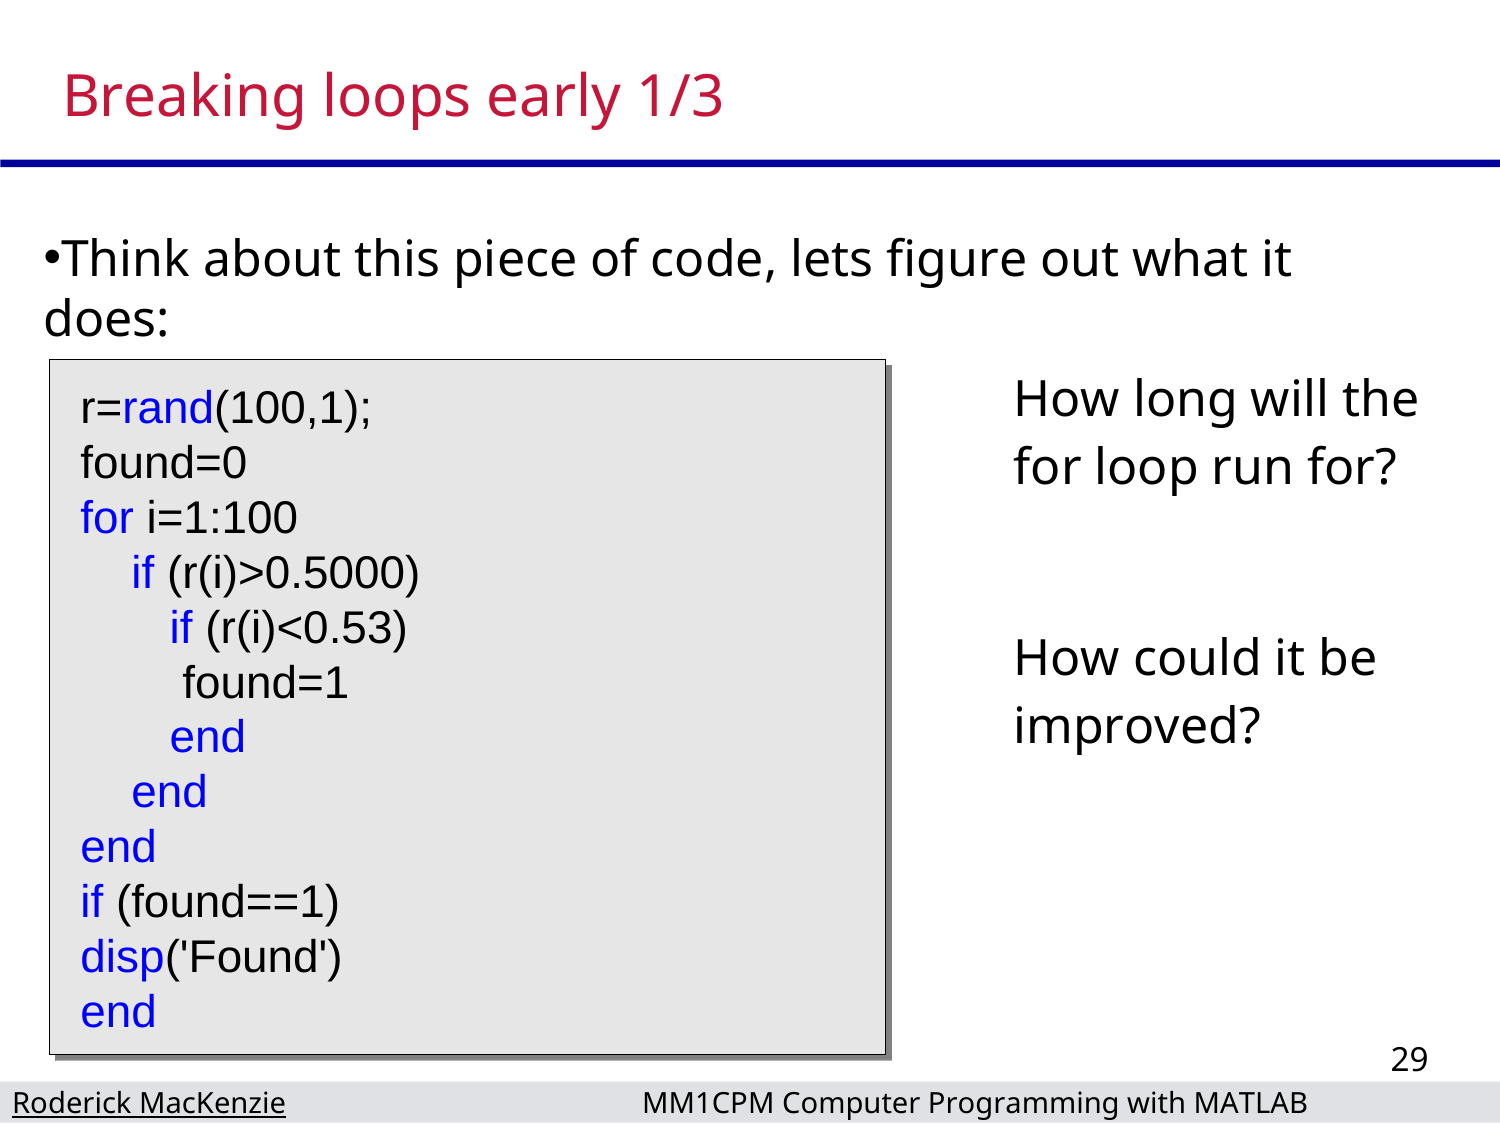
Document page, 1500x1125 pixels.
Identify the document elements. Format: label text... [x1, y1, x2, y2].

text_box <number> [1375, 1030, 1500, 1101]
text_box How long will the for loop run for? How could it be improved? [1013, 362, 1436, 767]
text_box r=rand(100,1); found=0 for i=1:100 if (r(i)>0.5000) if (r(i)<0.53) found=1 end end end if (found==1) disp('Found') end [49, 441, 886, 1055]
title Breaking loops early 1/3 [47, 41, 1286, 147]
text_box Think about this piece of code, lets figure out what it does: [28, 218, 1421, 441]
